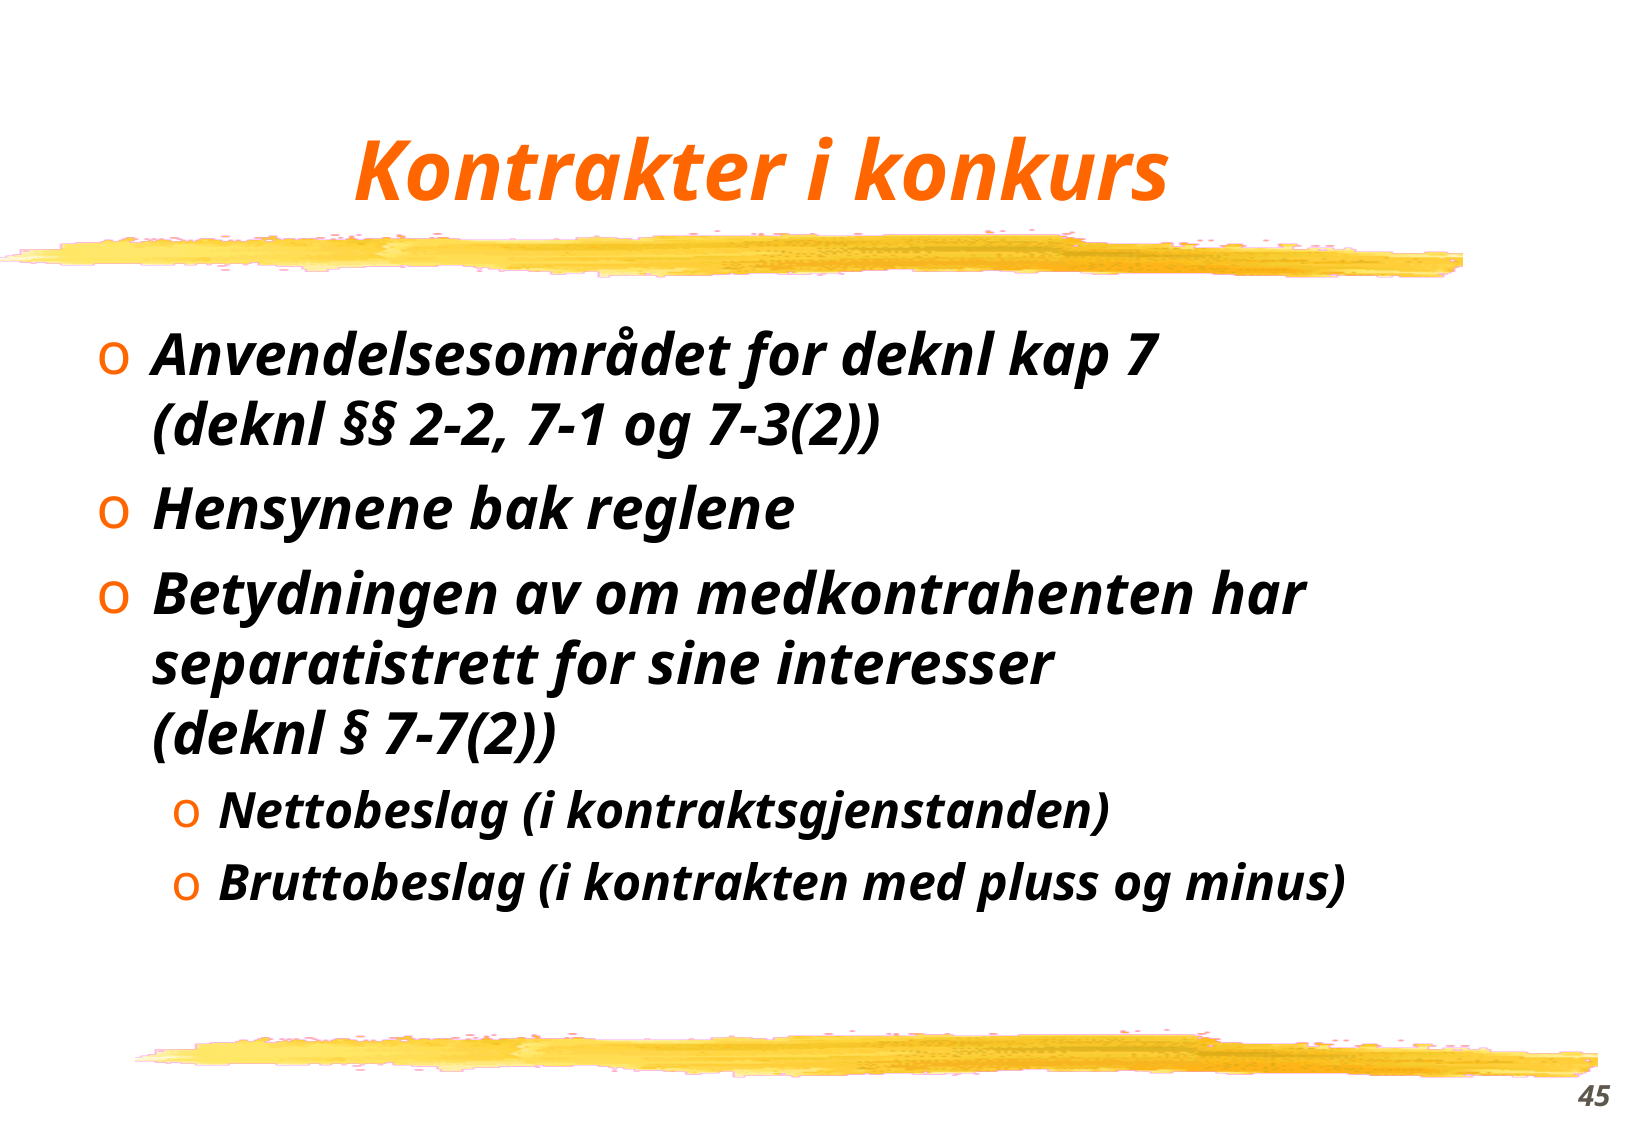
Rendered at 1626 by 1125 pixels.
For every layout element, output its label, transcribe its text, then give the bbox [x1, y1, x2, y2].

picture [135, 1024, 1598, 1088]
picture [0, 224, 1463, 288]
text_box <number> [1516, 1050, 1626, 1125]
title Kontrakter i konkurs [72, 37, 1454, 225]
list Anvendelsesområdet for deknl kap 7 (deknl §§ 2-2, 7-1 og 7-3(2)) Hensynene bak reglene Betydningen av om medkontrahenten har separatistrett for sine interesser (deknl § 7-7(2)) Nettobeslag (i kontraktsgjenstanden) Bruttobeslag (i kontrakten med pluss og minus) [81, 309, 1535, 1001]
